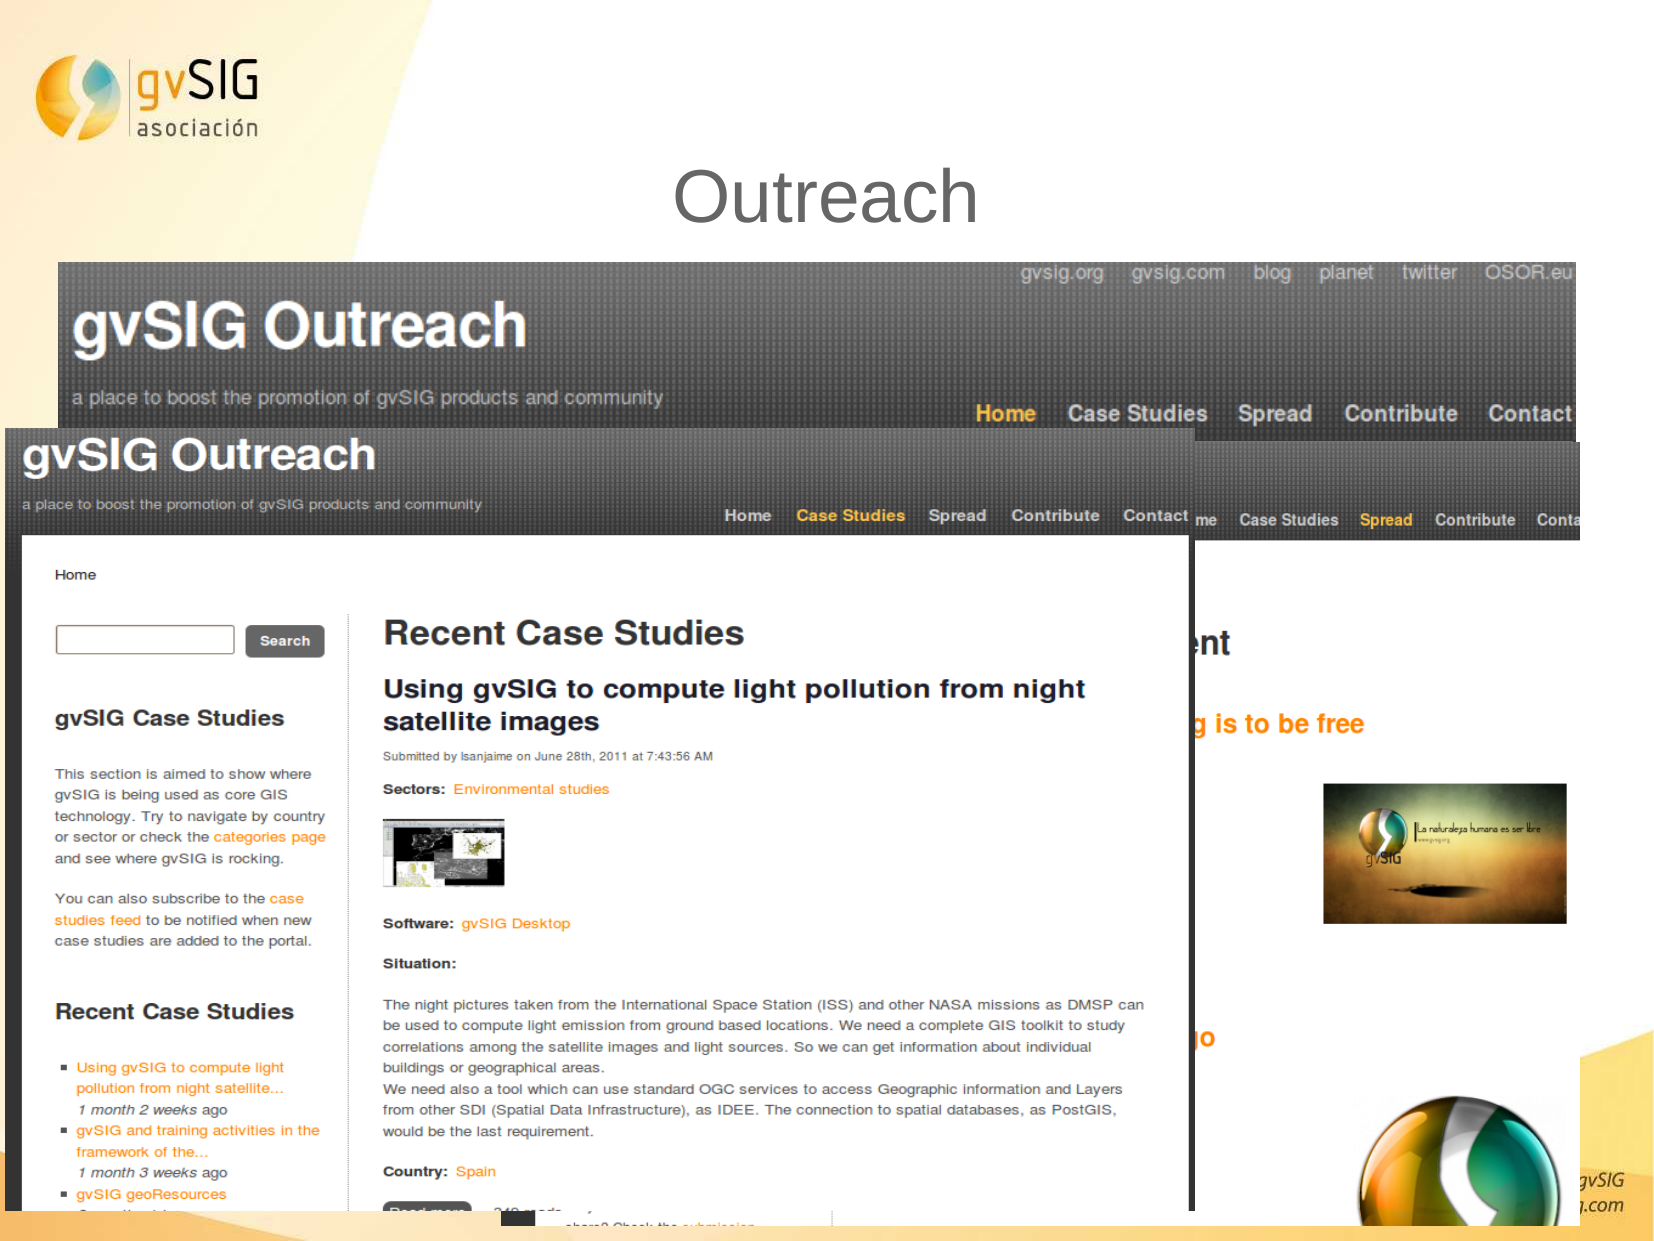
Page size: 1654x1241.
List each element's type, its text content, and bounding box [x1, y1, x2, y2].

picture [0, 0, 1654, 1241]
text_box Outreach [118, 147, 1536, 247]
